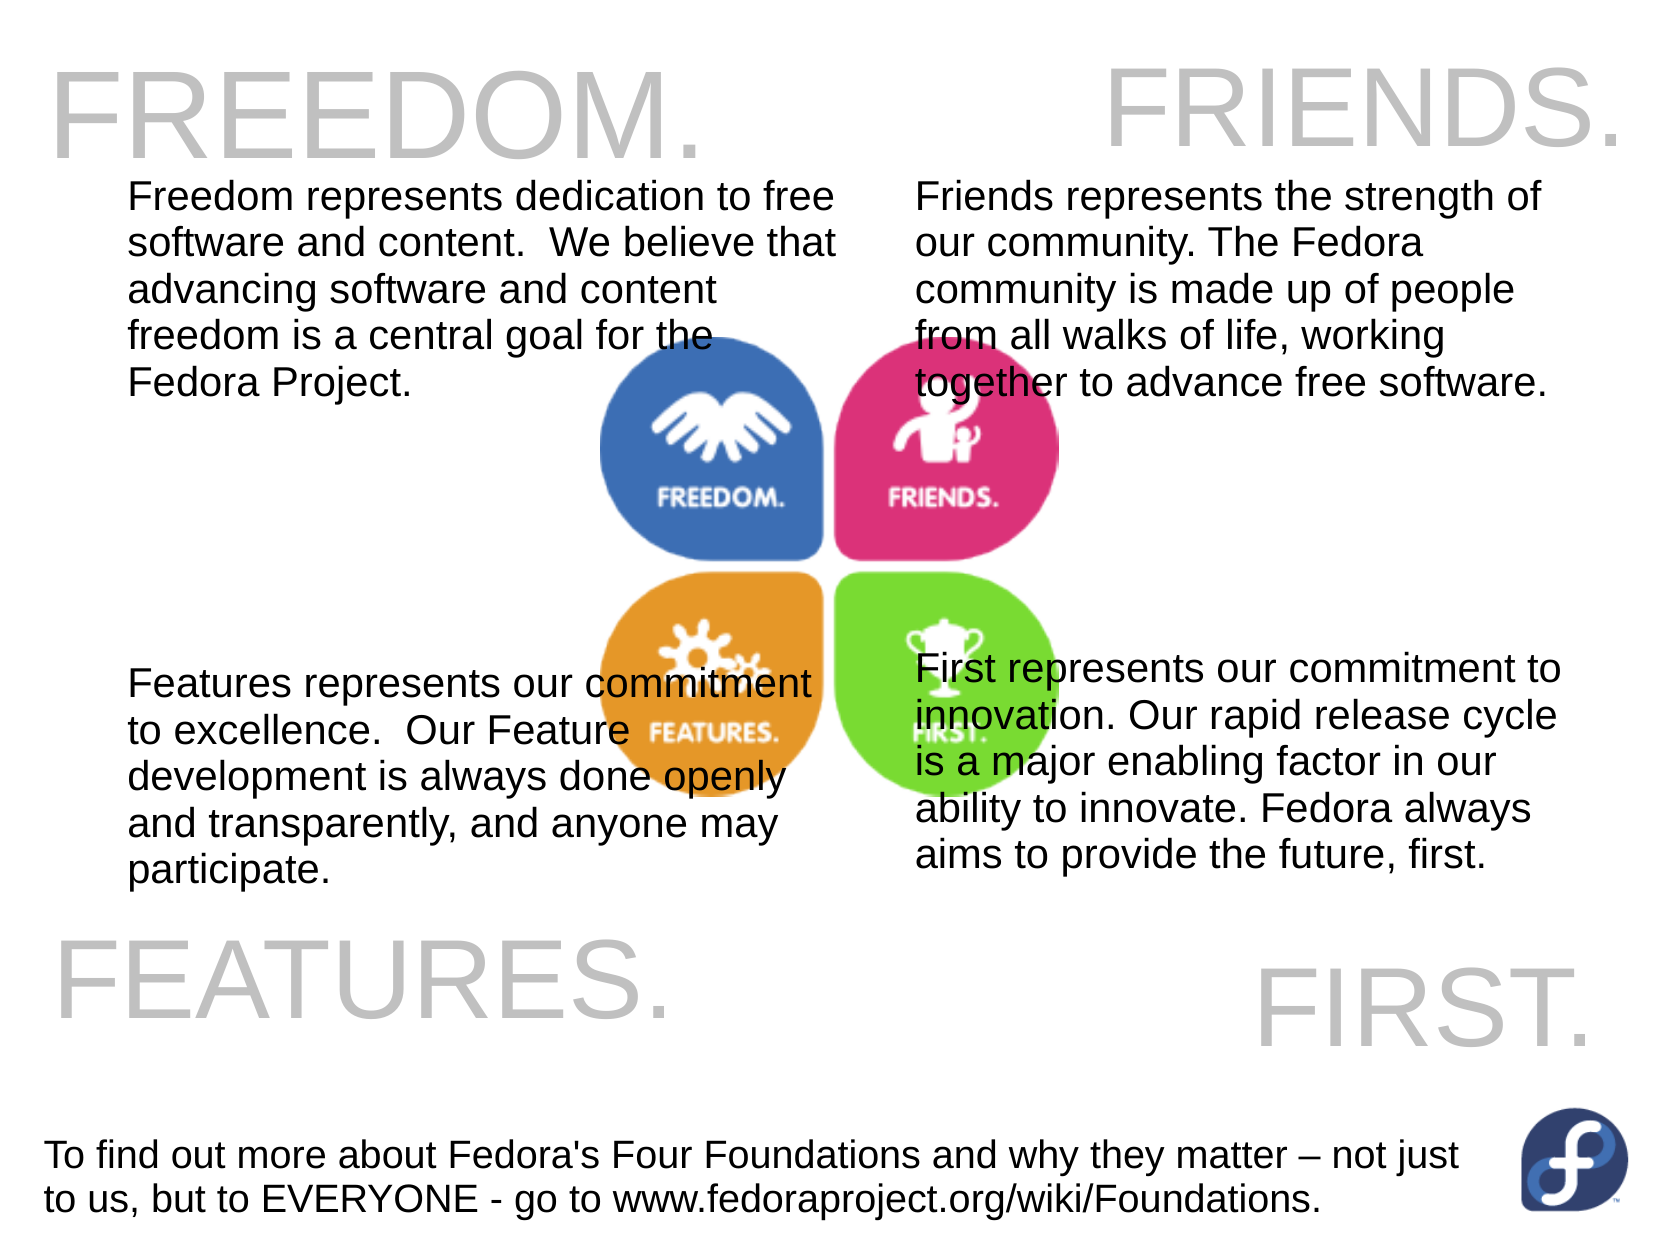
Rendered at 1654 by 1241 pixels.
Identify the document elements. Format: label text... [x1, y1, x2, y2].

picture [1500, 1087, 1651, 1234]
text_box FREEDOM. [32, 37, 788, 338]
text_box FEATURES. [37, 909, 751, 1051]
picture [600, 337, 1059, 797]
text_box Features represents our commitment to excellence. Our Feature development is always done openly and transparently, and anyone may participate. [112, 652, 863, 901]
text_box FRIENDS. [1087, 37, 1651, 301]
text_box To find out more about Fedora's Four Foundations and why they matter – not just to us, but to EVERYONE - go to www.fedoraproject.org/wiki/Foundations. [28, 1125, 1654, 1241]
text_box Friends represents the strength of our community. The Fedora community is made up of people from all walks of life, working together to advance free software. [900, 165, 1613, 526]
text_box FIRST. [1237, 938, 1613, 1088]
text_box First represents our commitment to innovation. Our rapid release cycle is a major enabling factor in our ability to innovate. Fedora always aims to provide the future, first. [900, 637, 1613, 938]
text_box Freedom represents dedication to free software and content. We believe that advancing software and content freedom is a central goal for the Fedora Project. [112, 165, 863, 488]
